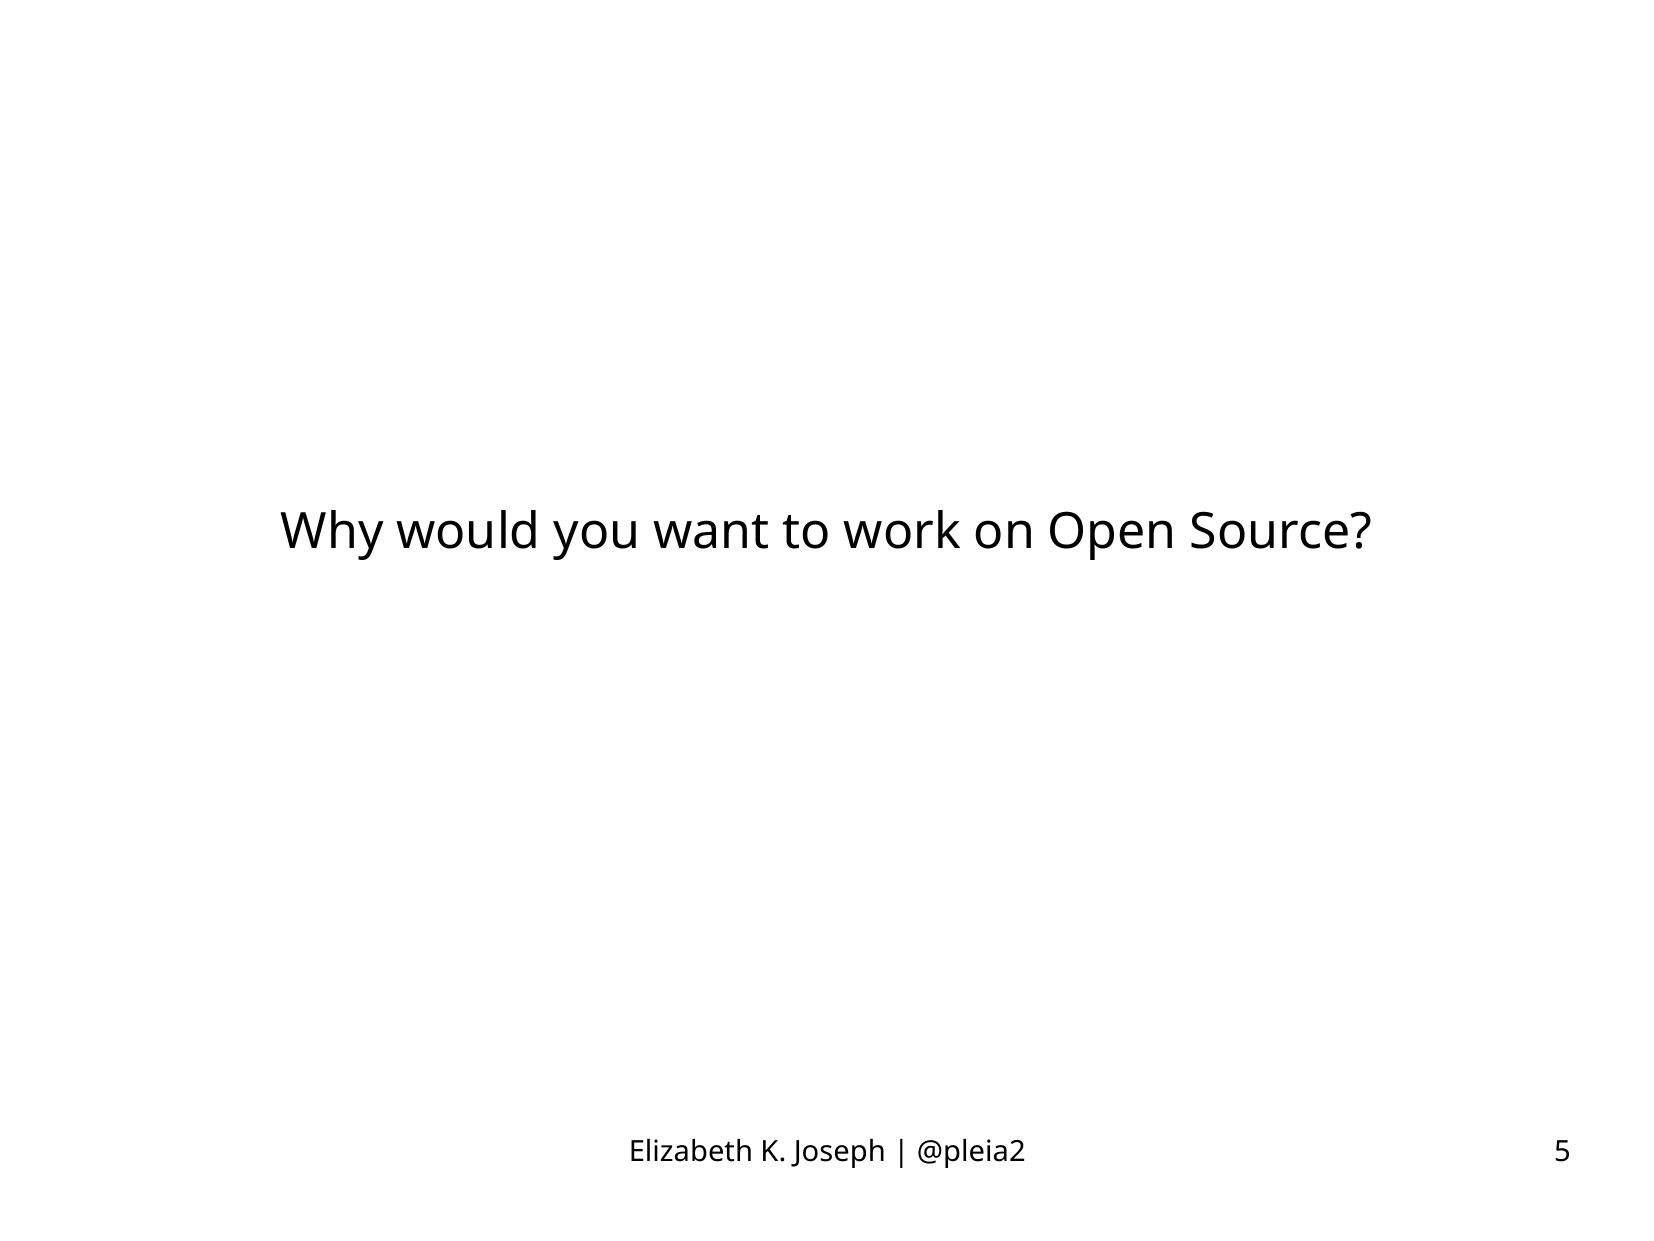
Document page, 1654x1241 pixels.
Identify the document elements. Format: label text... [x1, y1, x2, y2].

subtitle Why would you want to work on Open Source? [82, 49, 1571, 1010]
